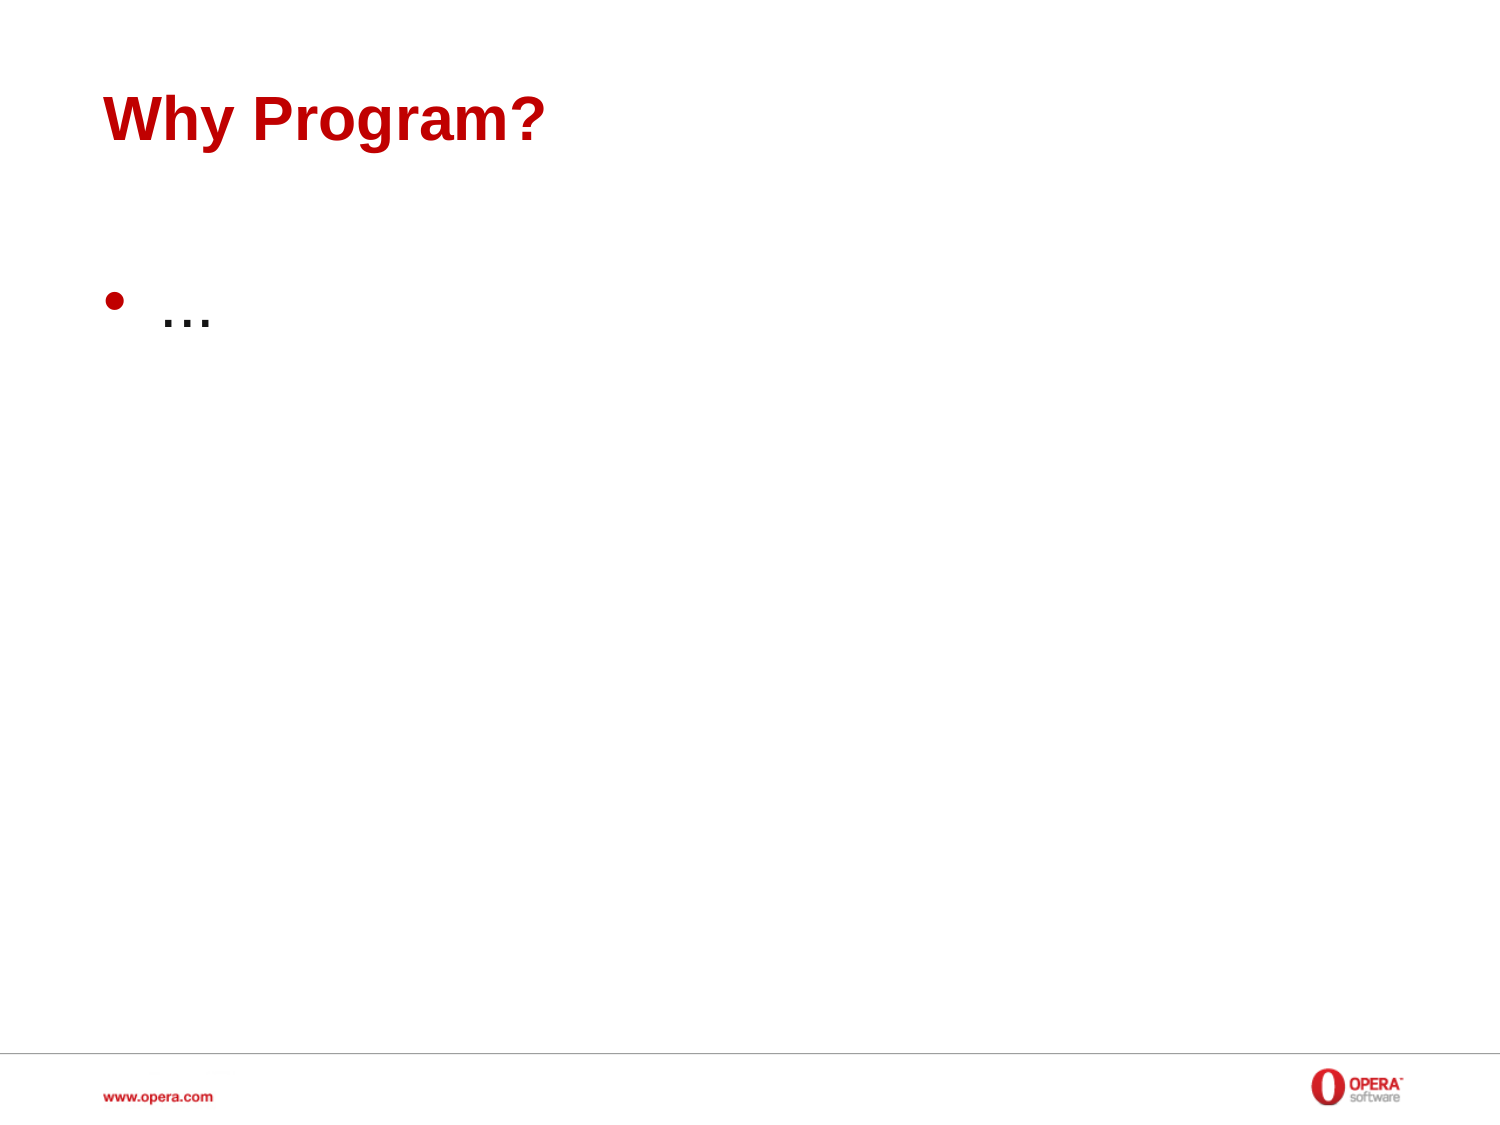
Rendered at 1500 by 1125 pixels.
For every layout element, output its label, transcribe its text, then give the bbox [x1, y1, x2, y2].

picture [0, 1053, 1500, 1123]
list ... [88, 203, 1412, 1018]
title Why Program? [88, 70, 1412, 177]
